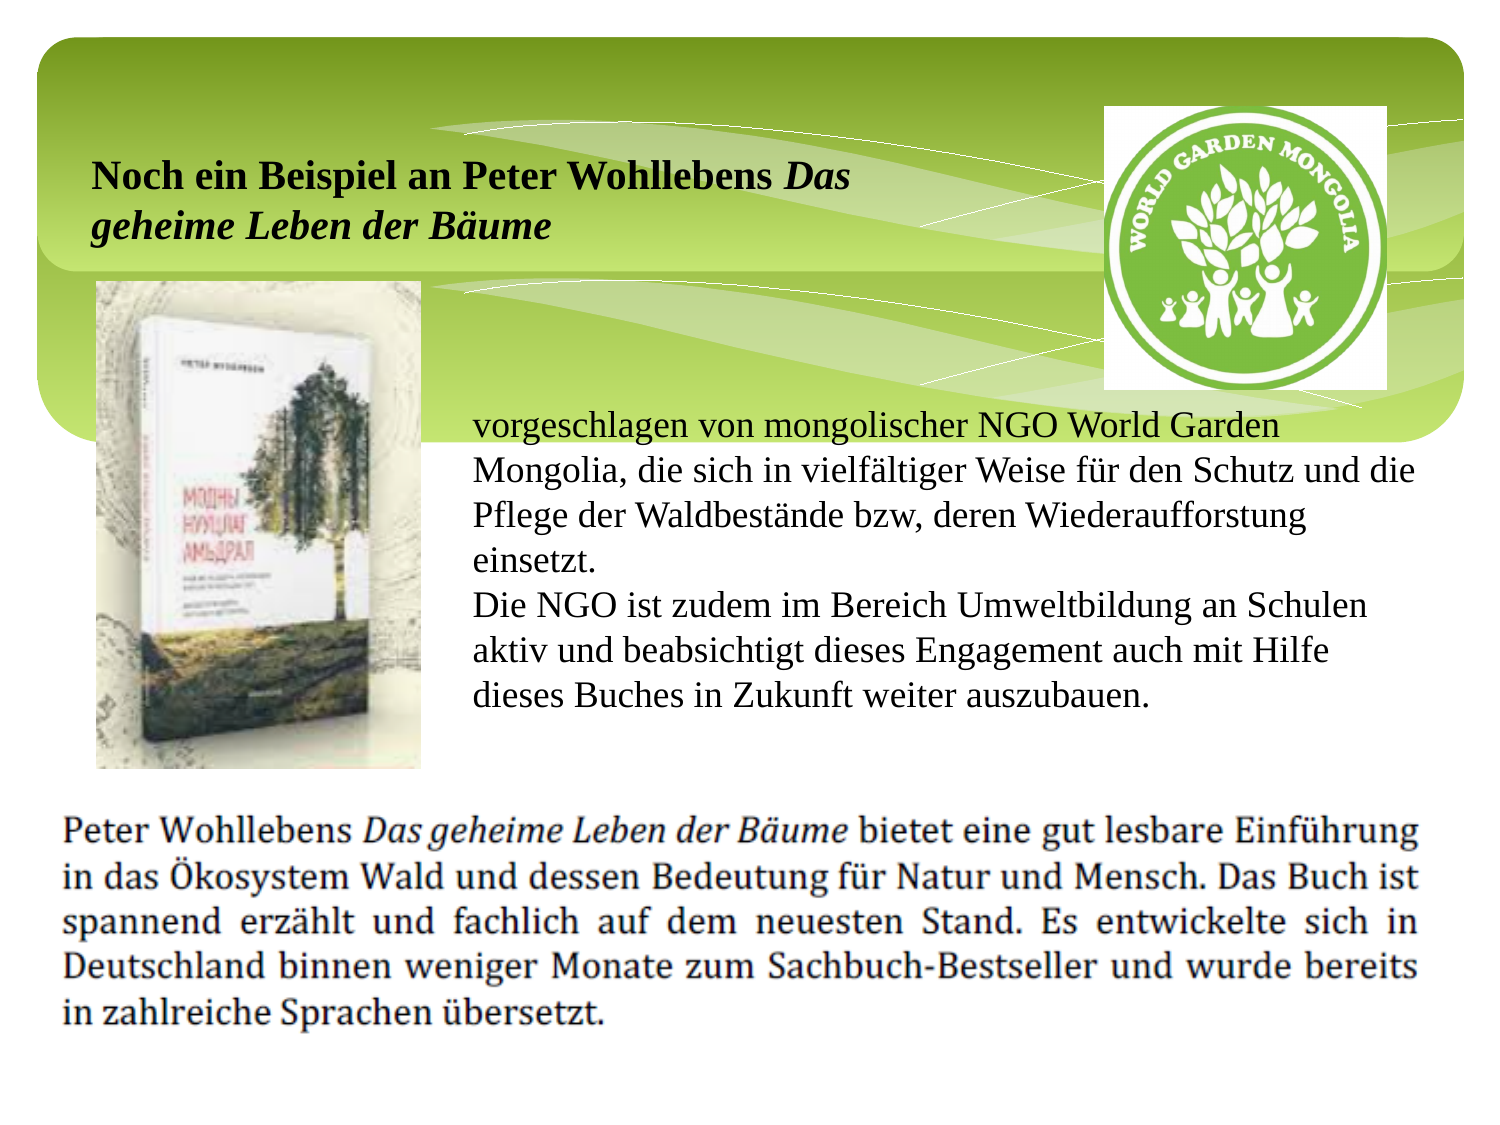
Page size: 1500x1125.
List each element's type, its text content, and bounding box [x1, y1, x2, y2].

picture [45, 791, 1433, 1064]
picture [96, 281, 421, 769]
picture [1104, 106, 1387, 390]
text_box vorgeschlagen von mongolischer NGO World Garden Mongolia, die sich in vielfältiger Weise für den Schutz und die Pflege der Waldbestände bzw, deren Wiederaufforstung einsetzt. Die NGO ist zudem im Bereich Umweltbildung an Schulen aktiv und beabsichtigt dieses Engagement auch mit Hilfe dieses Buches in Zukunft weiter auszubauen. [457, 392, 1433, 722]
text_box Noch ein Beispiel an Peter Wohllebens Das geheime Leben der Bäume [76, 140, 994, 256]
